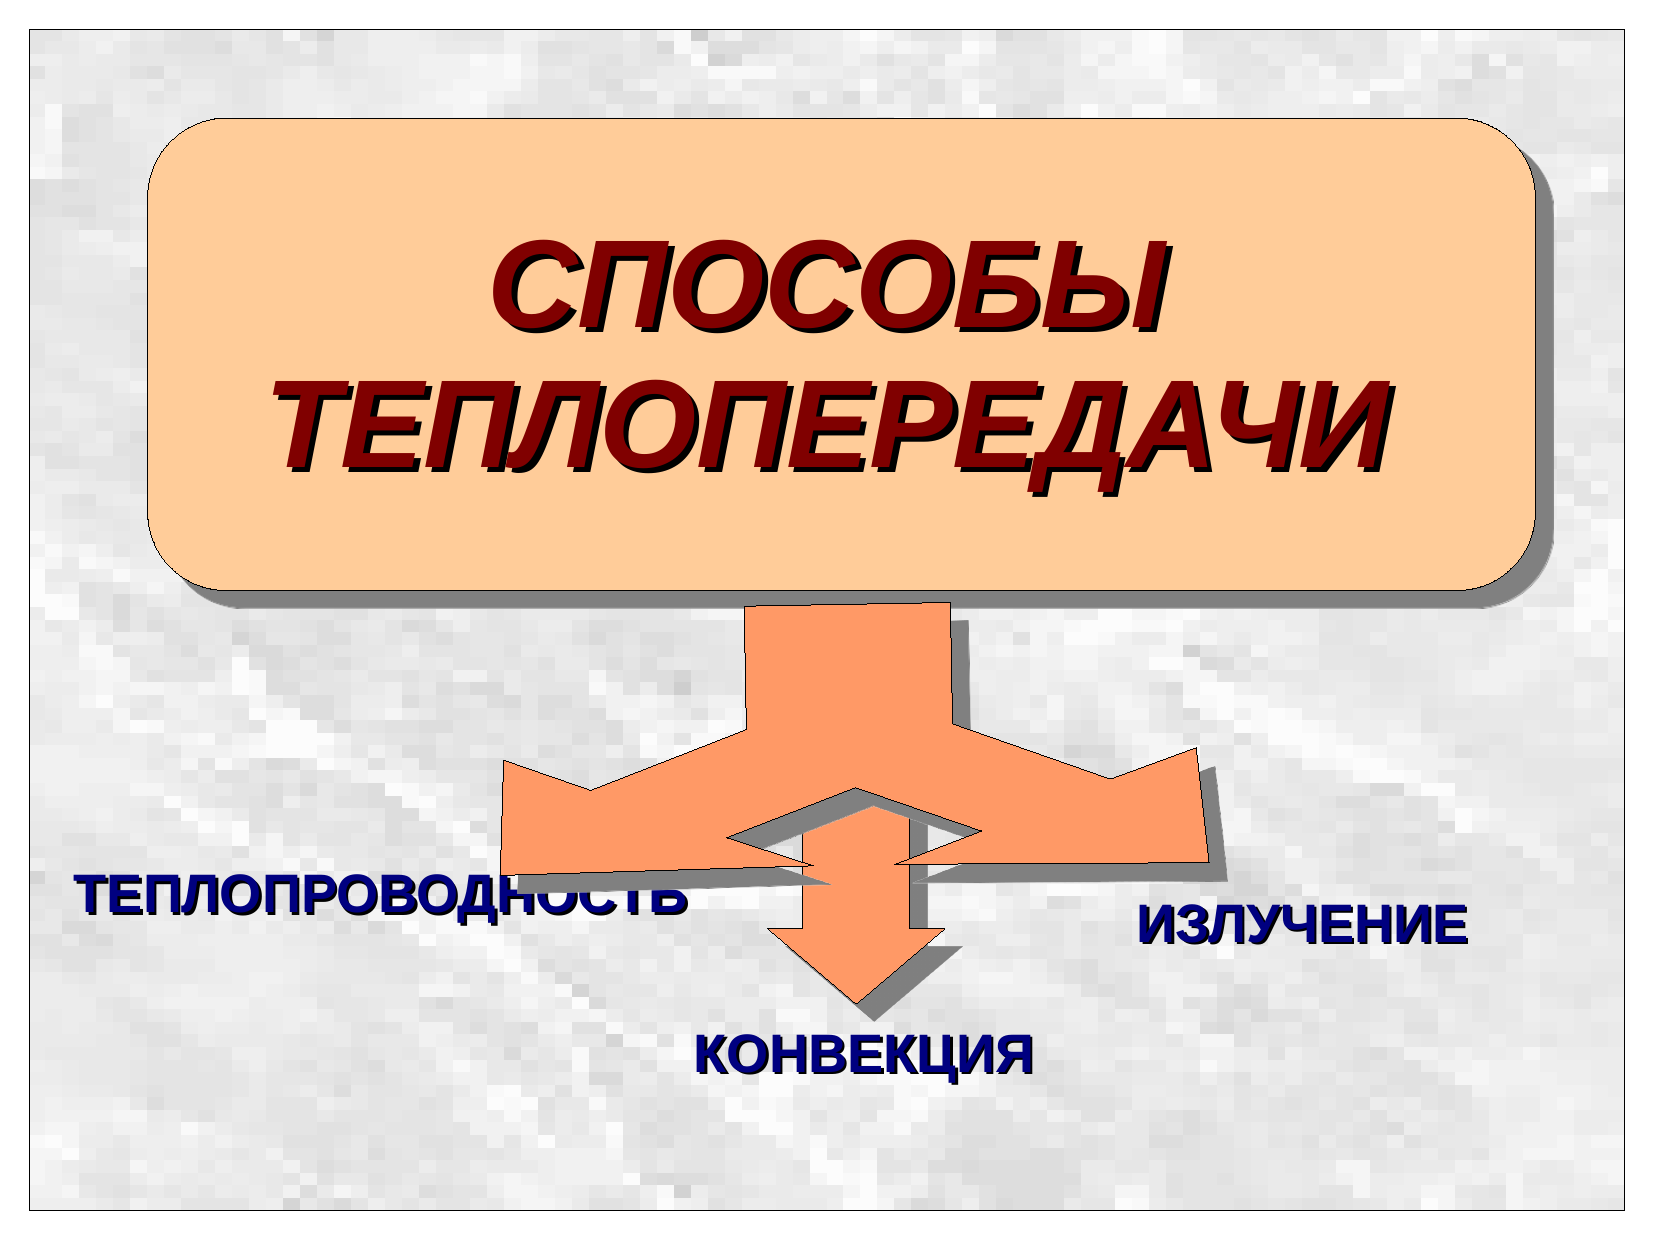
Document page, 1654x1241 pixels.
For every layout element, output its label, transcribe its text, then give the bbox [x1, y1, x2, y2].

text_box СПОСОБЫ ТЕПЛОПЕРЕДАЧИ [206, 206, 1447, 502]
text_box КОНВЕКЦИЯ [679, 1015, 1093, 1093]
text_box [30, 30, 1624, 1211]
text_box ИЗЛУЧЕНИЕ [1122, 885, 1484, 975]
text_box ТЕПЛОПРОВОДНОСТЬ [59, 856, 739, 934]
